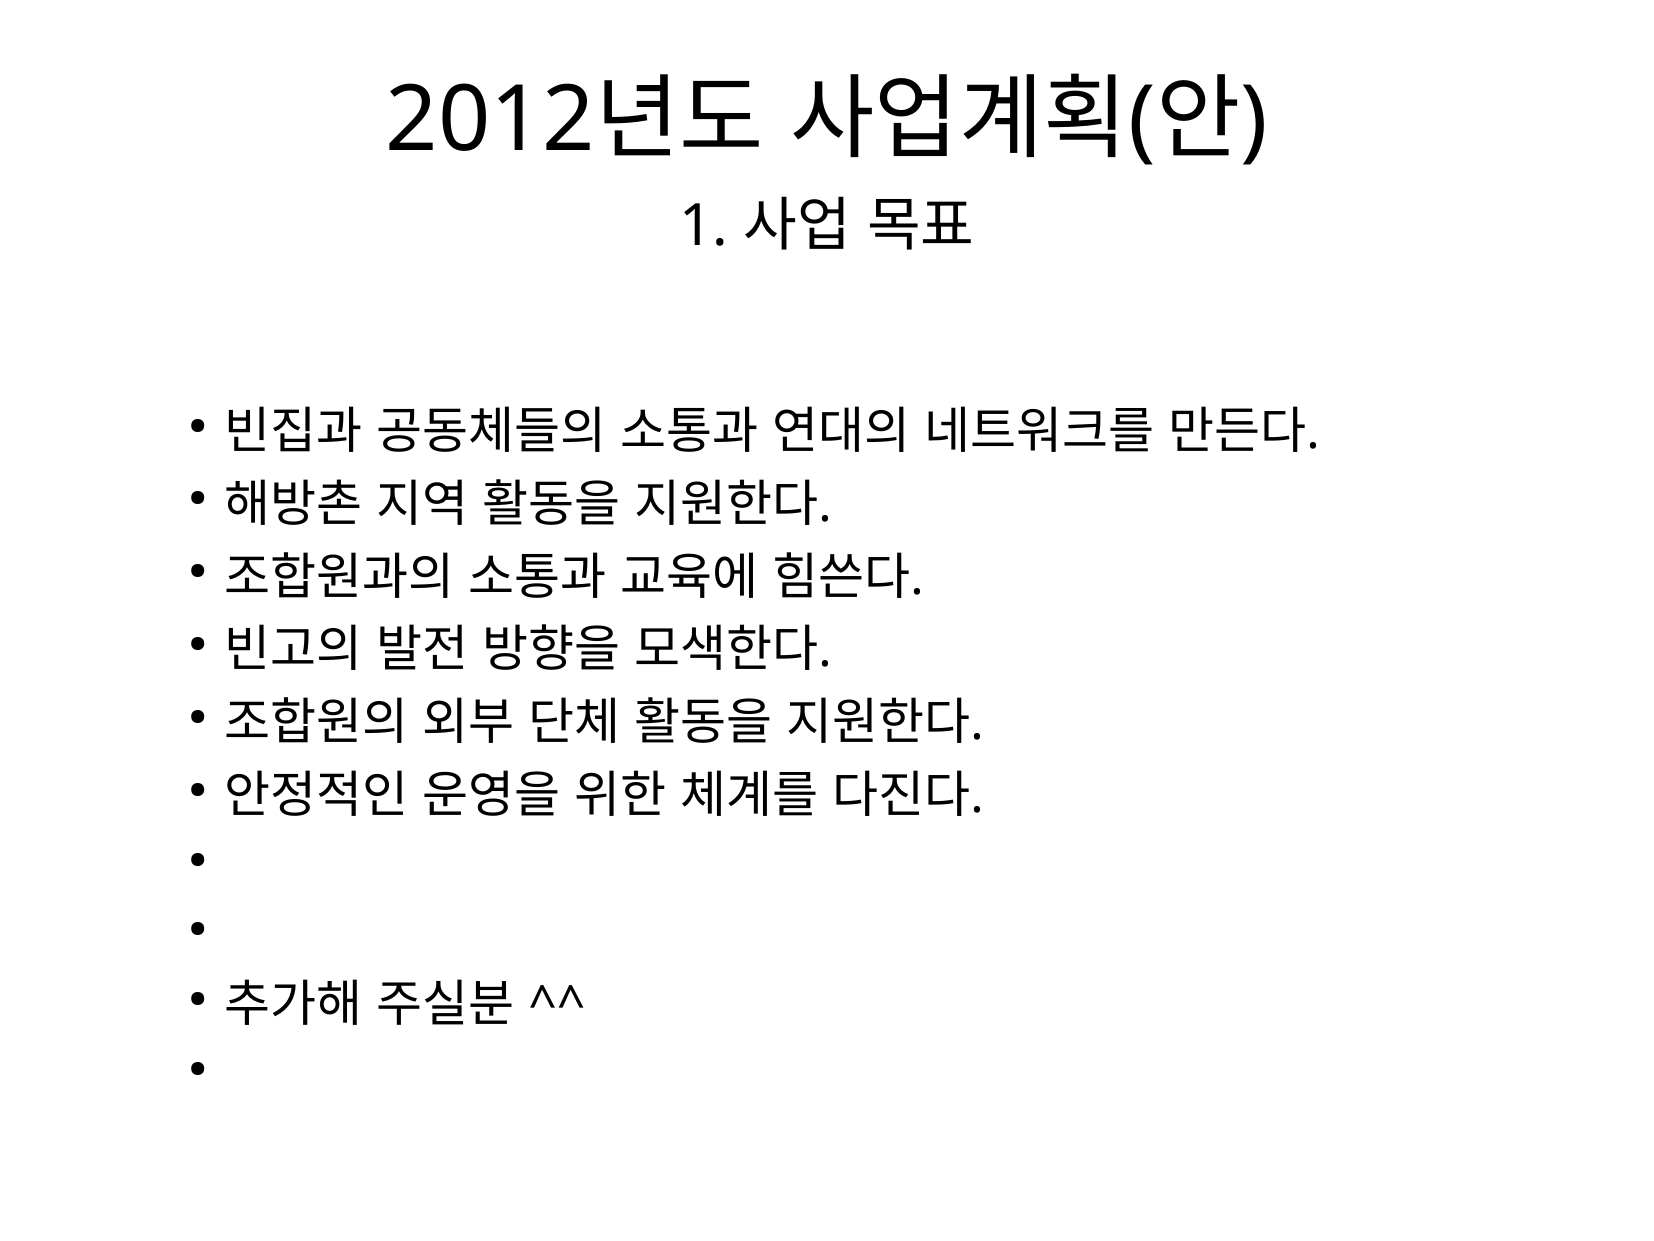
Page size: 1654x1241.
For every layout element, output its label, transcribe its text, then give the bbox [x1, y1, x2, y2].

title 2012년도 사업계획(안) 1. 사업 목표 [82, 49, 1571, 257]
text_box 빈집과 공동체들의 소통과 연대의 네트워크를 만든다. 해방촌 지역 활동을 지원한다. 조합원과의 소통과 교육에 힘쓴다. 빈고의 발전 방향을 모색한다. 조합원의 외부 단체 활동을 지원한다. 안정적인 운영을 위한 체계를 다진다. 추가해 주실분 ^^ [82, 281, 1589, 1152]
